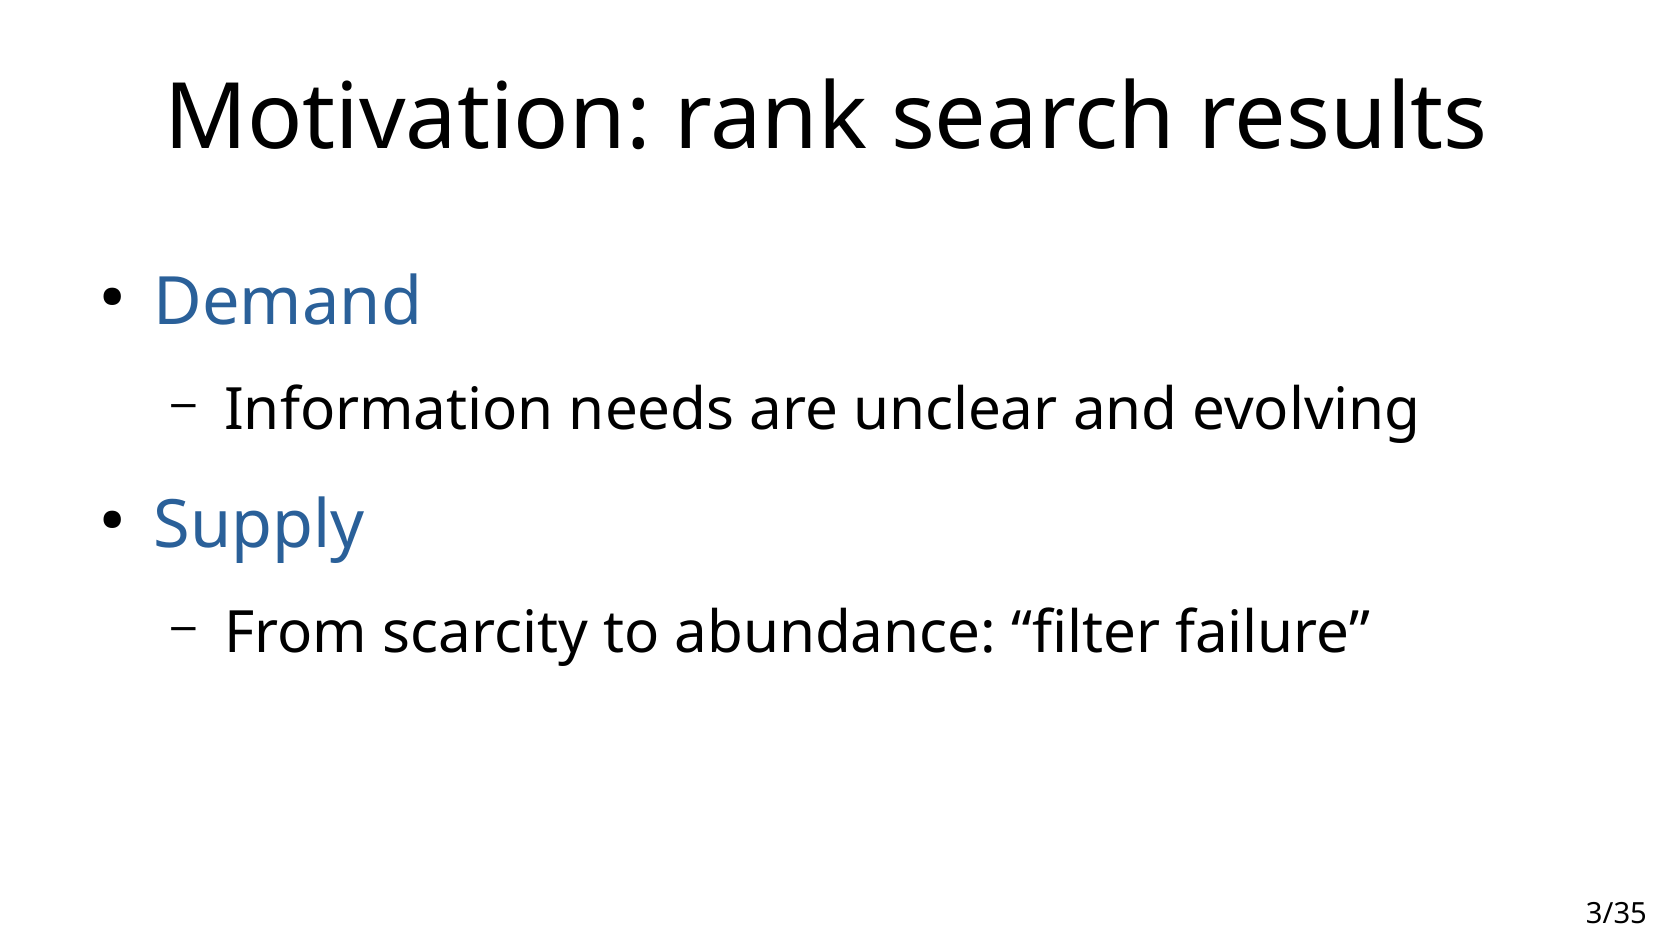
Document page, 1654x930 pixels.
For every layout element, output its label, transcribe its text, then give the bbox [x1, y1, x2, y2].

title Motivation: rank search results [82, 1, 1571, 225]
list Demand Information needs are unclear and evolving Supply From scarcity to abundance: “filter failure” [82, 252, 1571, 793]
